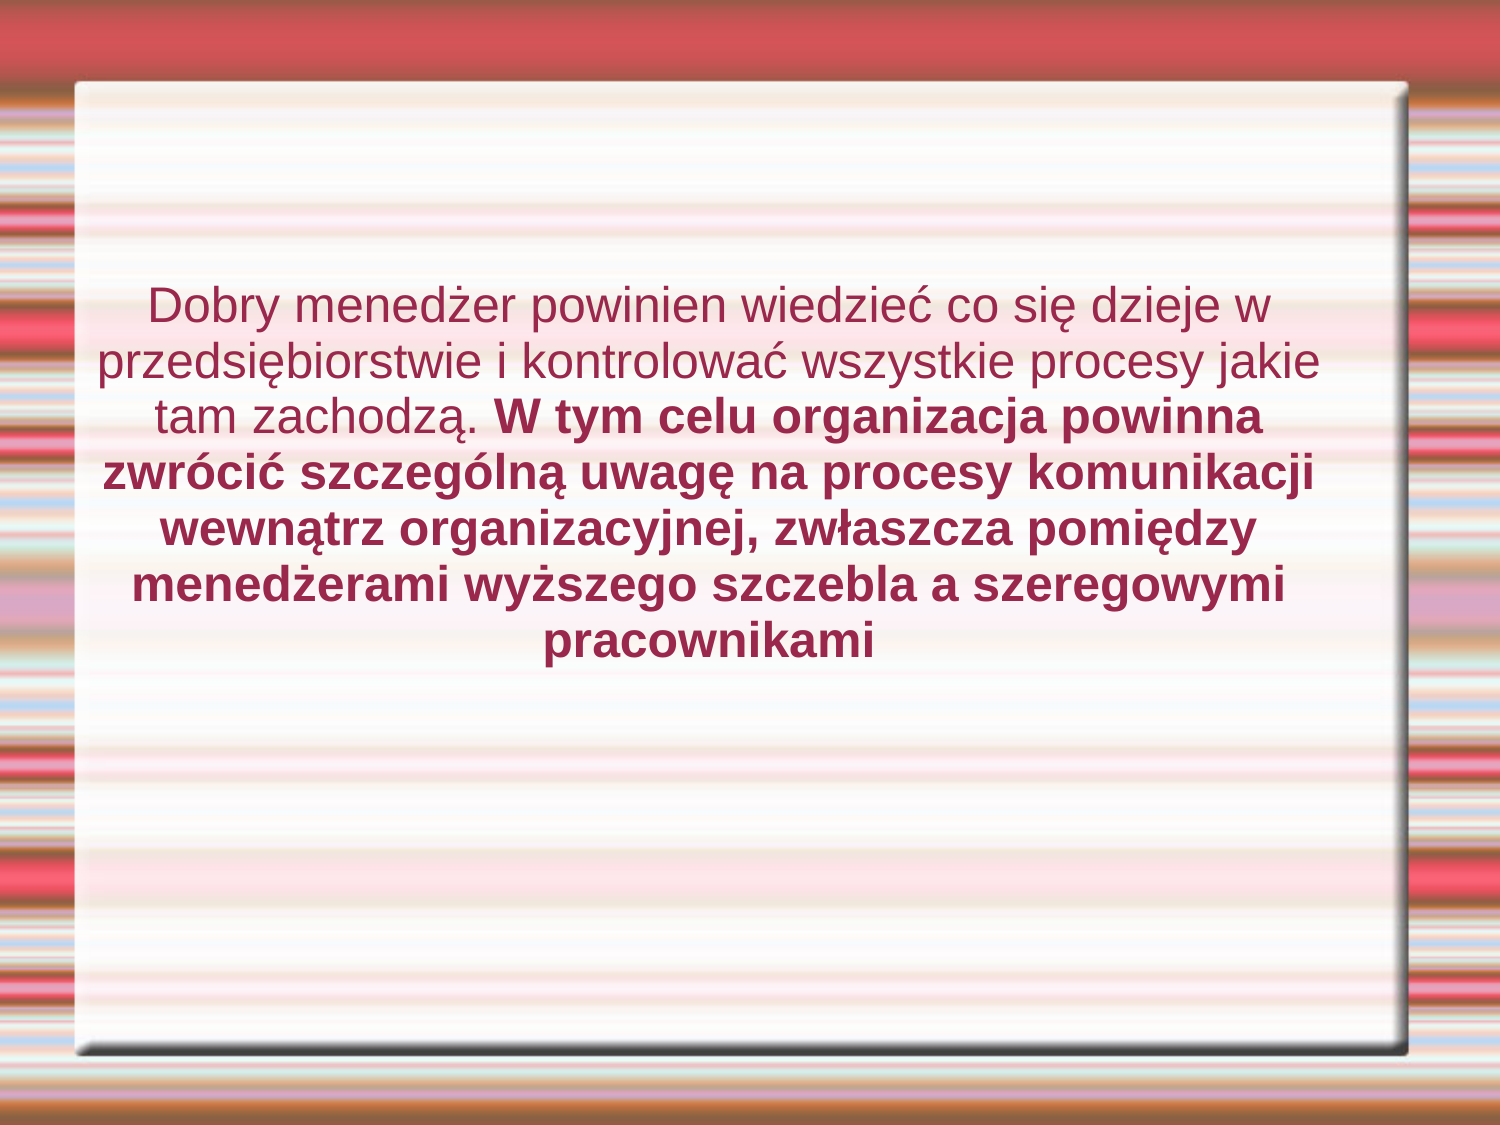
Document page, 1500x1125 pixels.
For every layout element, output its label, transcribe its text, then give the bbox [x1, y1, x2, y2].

picture [0, 0, 1500, 1125]
subtitle Dobry menedżer powinien wiedzieć co się dzieje w przedsiębiorstwie i kontrolować wszystkie procesy jakie tam zachodzą. W tym celu organizacja powinna zwrócić szczególną uwagę na procesy komunikacji wewnątrz organizacyjnej, zwłaszcza pomiędzy menedżerami wyższego szczebla a szeregowymi pracownikami [82, 117, 1336, 827]
